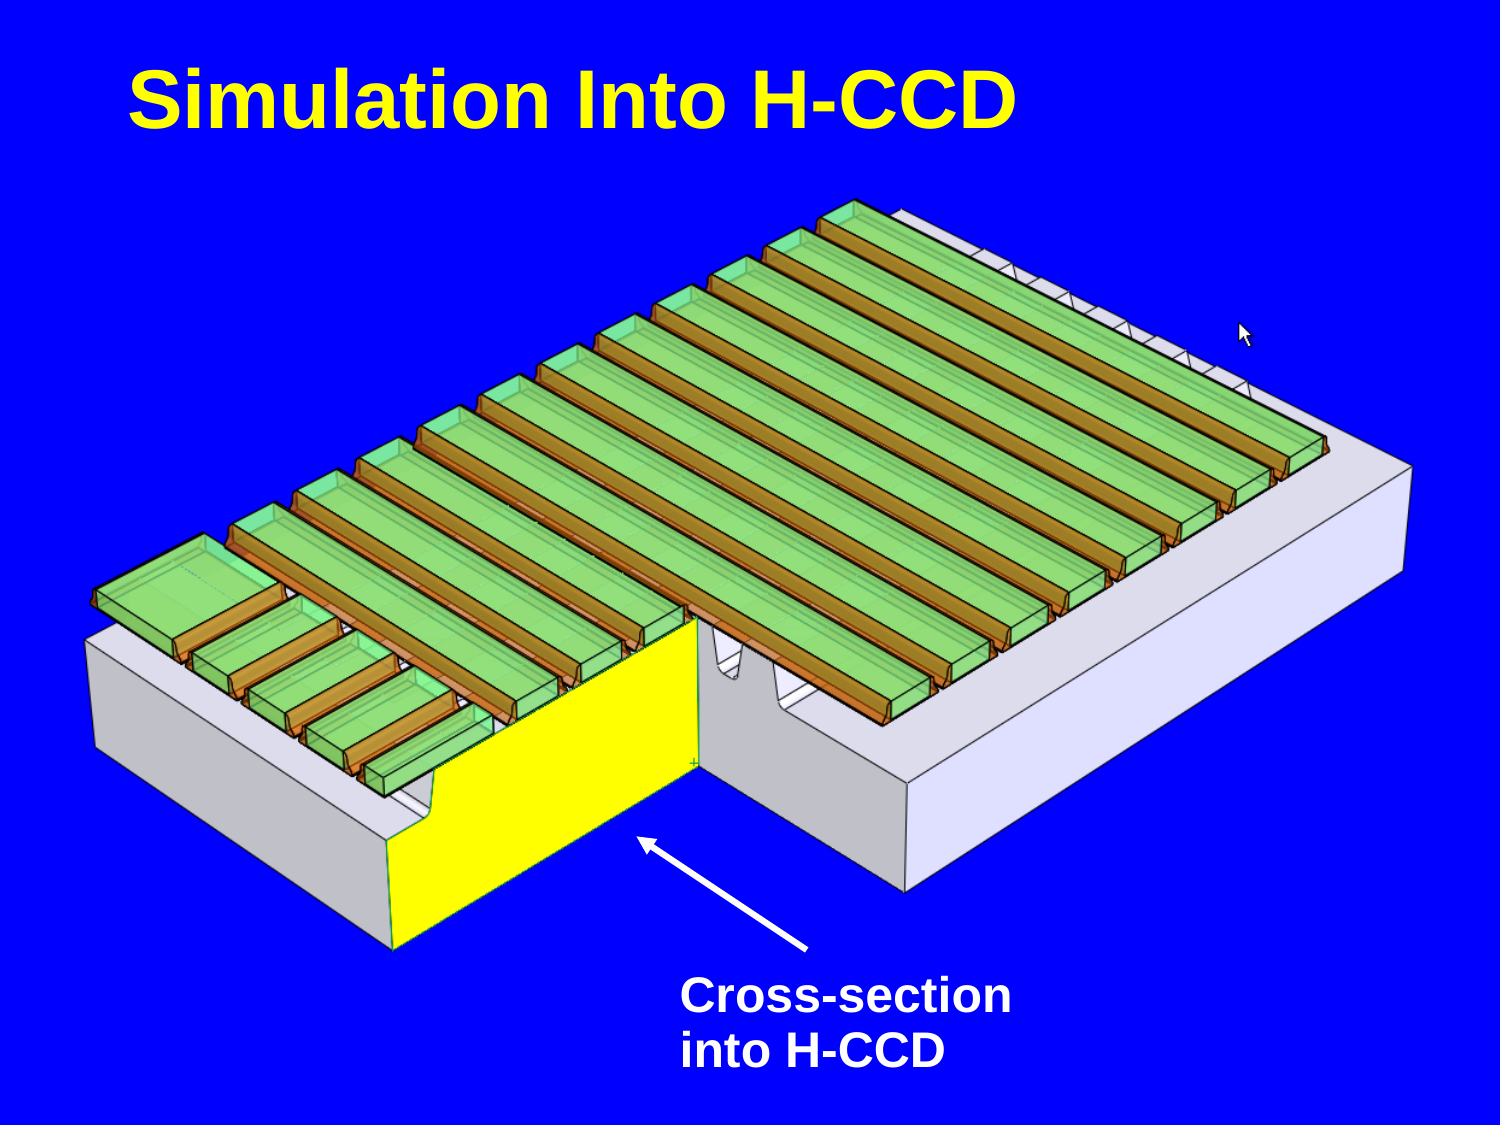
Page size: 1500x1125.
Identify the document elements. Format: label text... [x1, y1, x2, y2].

title Simulation Into H-CCD [112, 37, 1388, 163]
picture [74, 187, 1425, 1101]
text_box Cross-section into H-CCD [664, 959, 1043, 1087]
